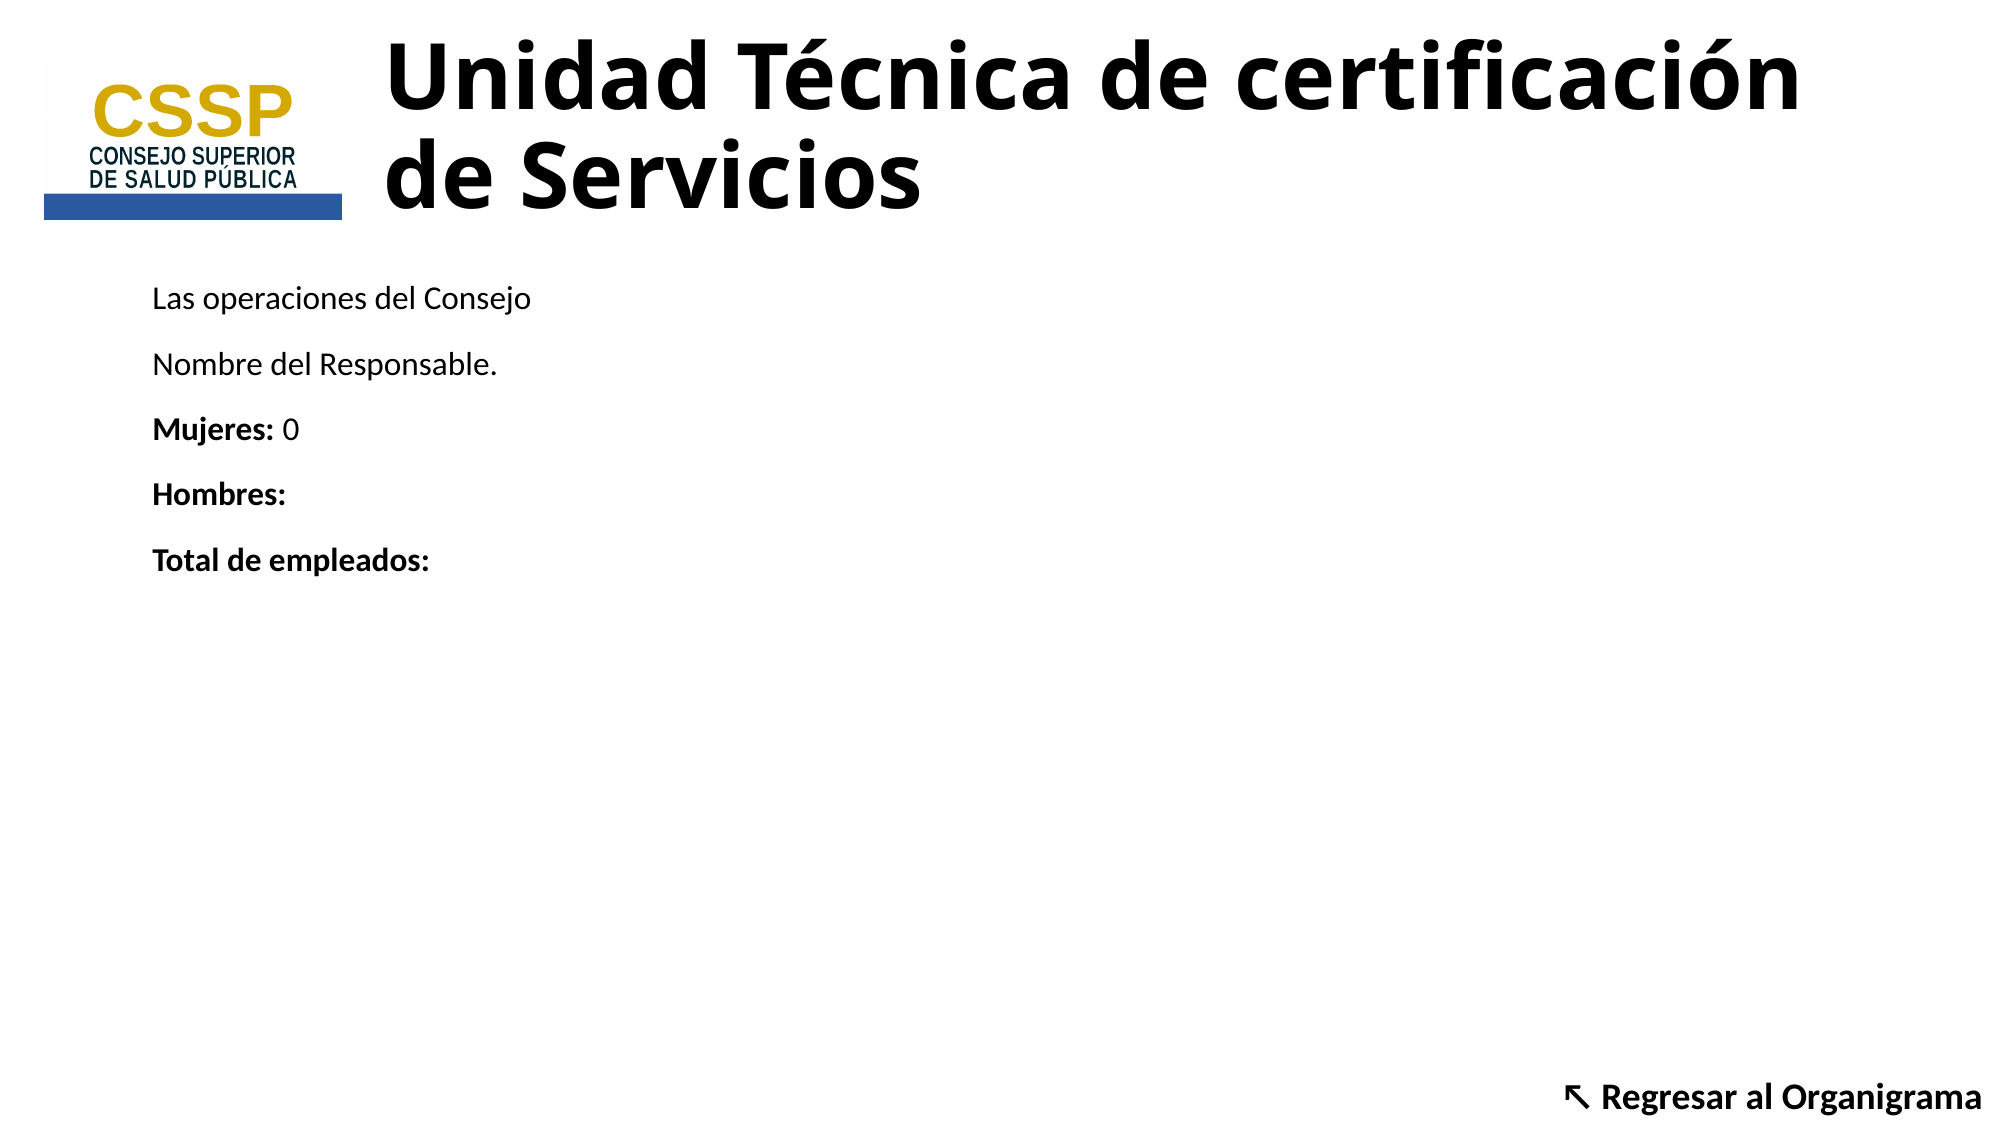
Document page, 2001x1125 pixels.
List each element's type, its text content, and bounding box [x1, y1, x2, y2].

title Unidad Técnica de certificación de Servicios [368, 22, 1863, 241]
list Las operaciones del Consejo Nombre del Responsable. Mujeres: 0 Hombres: Total de empleados: [137, 273, 1863, 1066]
text_box ↖ Regresar al Organigrama [1546, 1064, 1999, 1125]
picture [44, 61, 342, 220]
